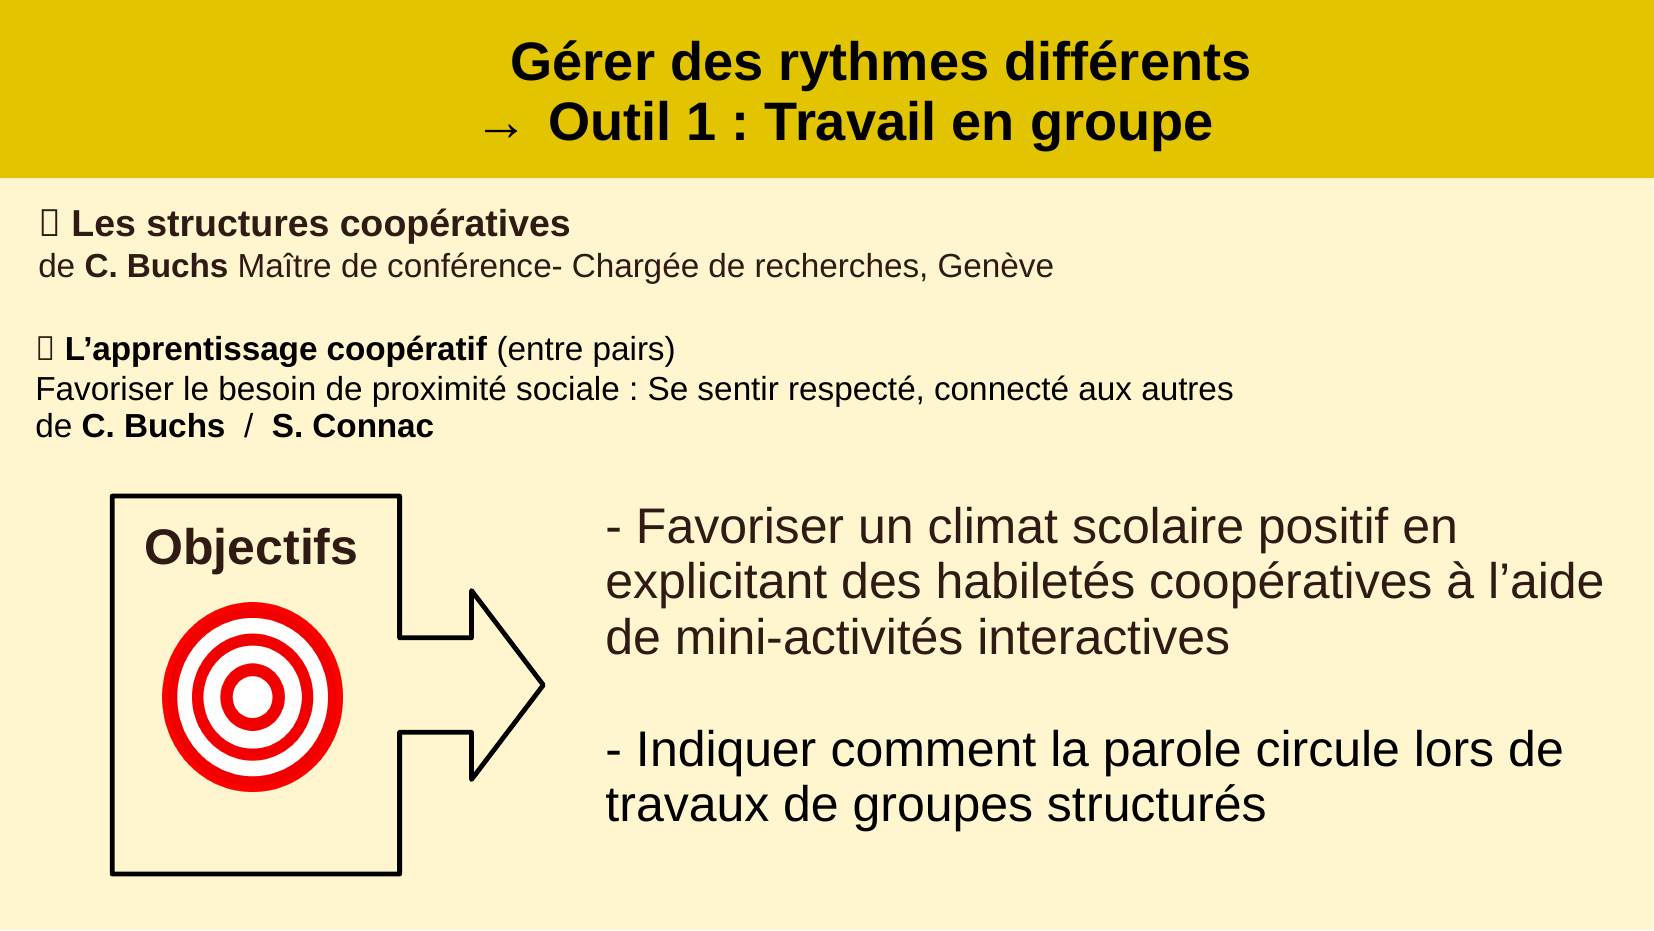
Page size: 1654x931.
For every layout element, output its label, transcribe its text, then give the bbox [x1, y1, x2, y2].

text_box  Les structures coopératives de C. Buchs Maître de conférence- Chargée de recherches, Genève [23, 188, 1237, 284]
text_box [0, 0, 1654, 178]
text_box - Favoriser un climat scolaire positif en explicitant des habiletés coopératives à l’aide de mini-activités interactives - Indiquer comment la parole circule lors de travaux de groupes structurés [590, 448, 1654, 882]
title  L’apprentissage coopératif (entre pairs) Favoriser le besoin de proximité sociale : Se sentir respecté, connecté aux autres de C. Buchs / S. Connac [35, 307, 1477, 463]
picture [162, 638, 343, 792]
text_box Objectifs [129, 511, 390, 638]
text_box Gérer des rythmes différents → Outil 1 : Travail en groupe [413, 23, 1276, 160]
